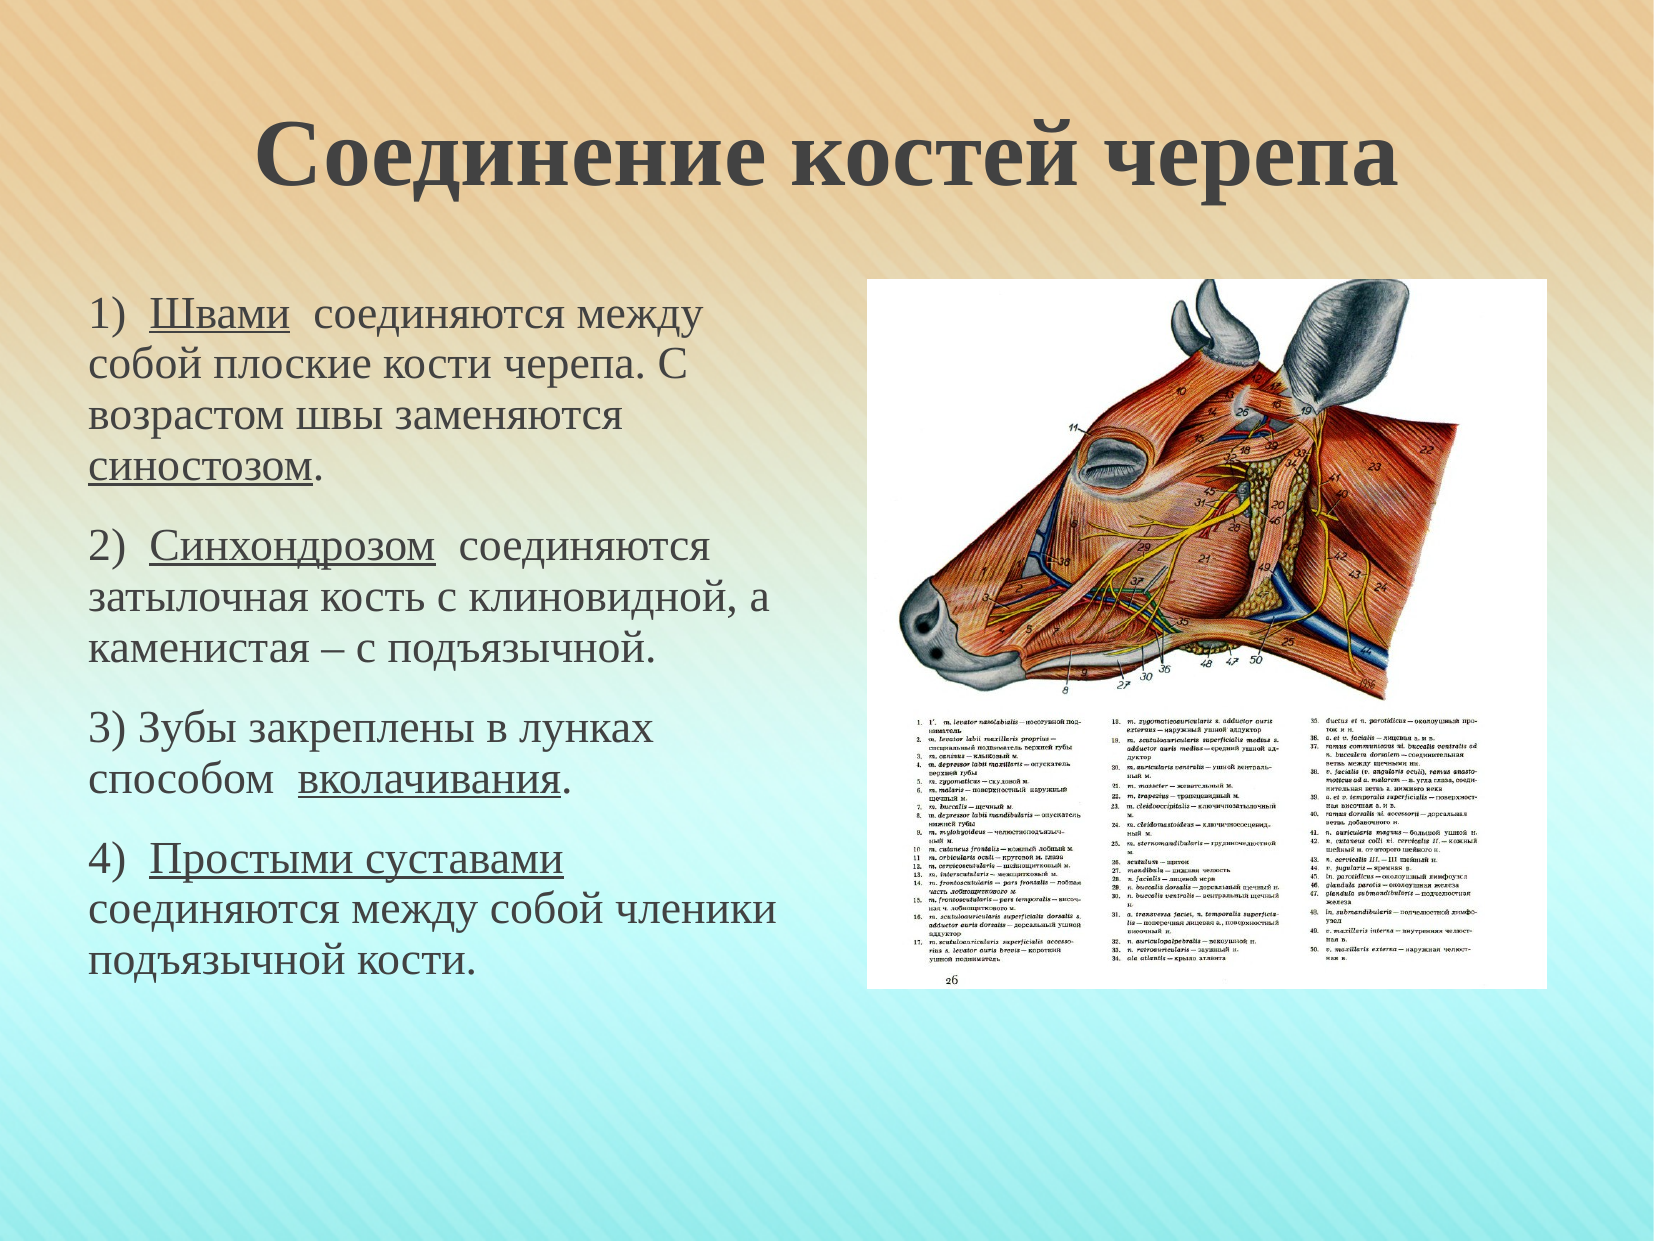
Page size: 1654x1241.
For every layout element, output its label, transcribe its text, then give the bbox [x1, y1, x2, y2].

list 1) Швами соединяются между собой плоские кости черепа. С возрастом швы заменяются синостозом. 2) Синхондрозом соединяются затылочная кость с клиновидной, а каменистая – с подъязычной. 3) Зубы закреплены в лунках способом вколачивания. 4) Простыми суставами соединяются между собой членики подъязычной кости. [88, 287, 815, 1106]
picture [0, 0, 1654, 1241]
title Соединение костей черепа [82, 49, 1571, 257]
